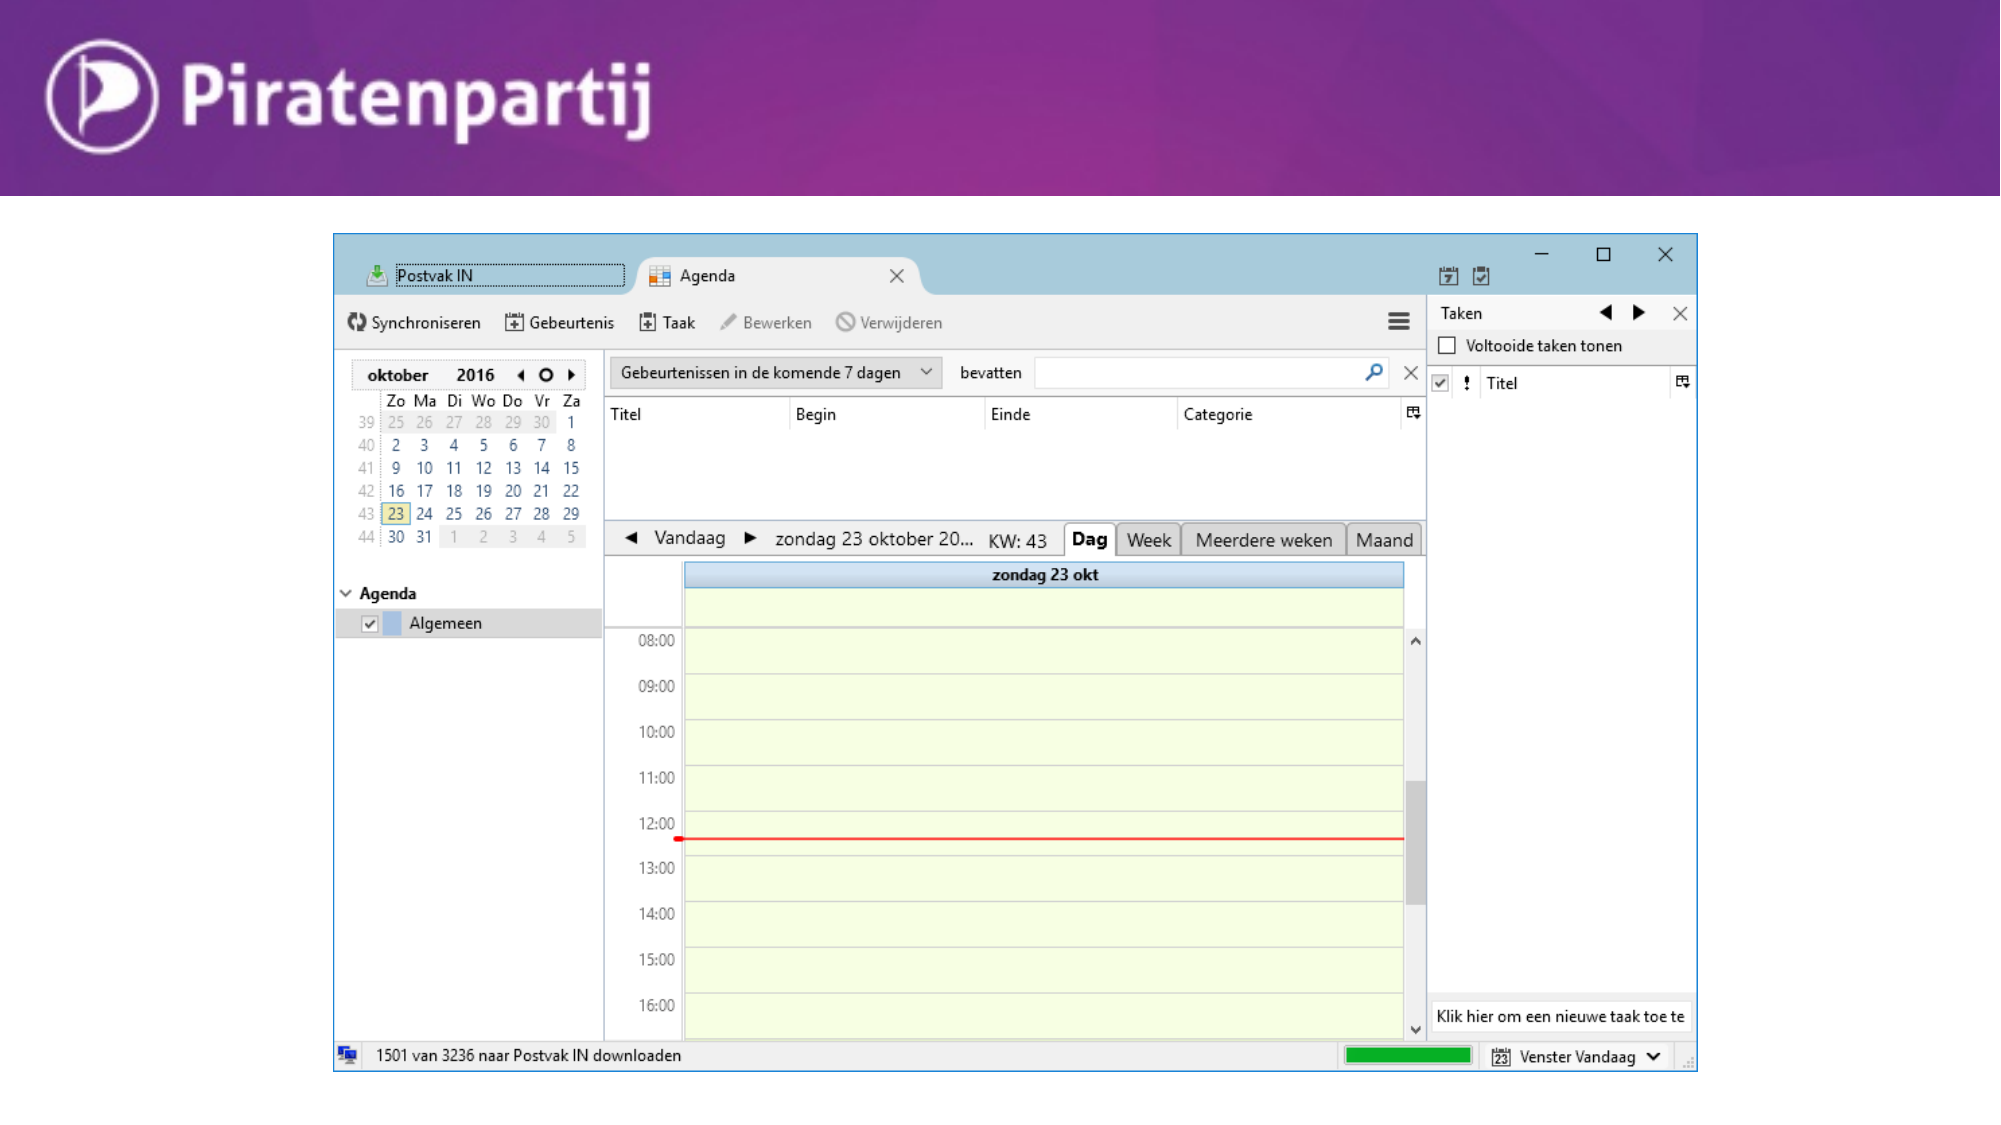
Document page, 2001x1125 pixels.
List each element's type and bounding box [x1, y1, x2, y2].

picture [333, 233, 1698, 1072]
picture [0, 0, 2000, 196]
